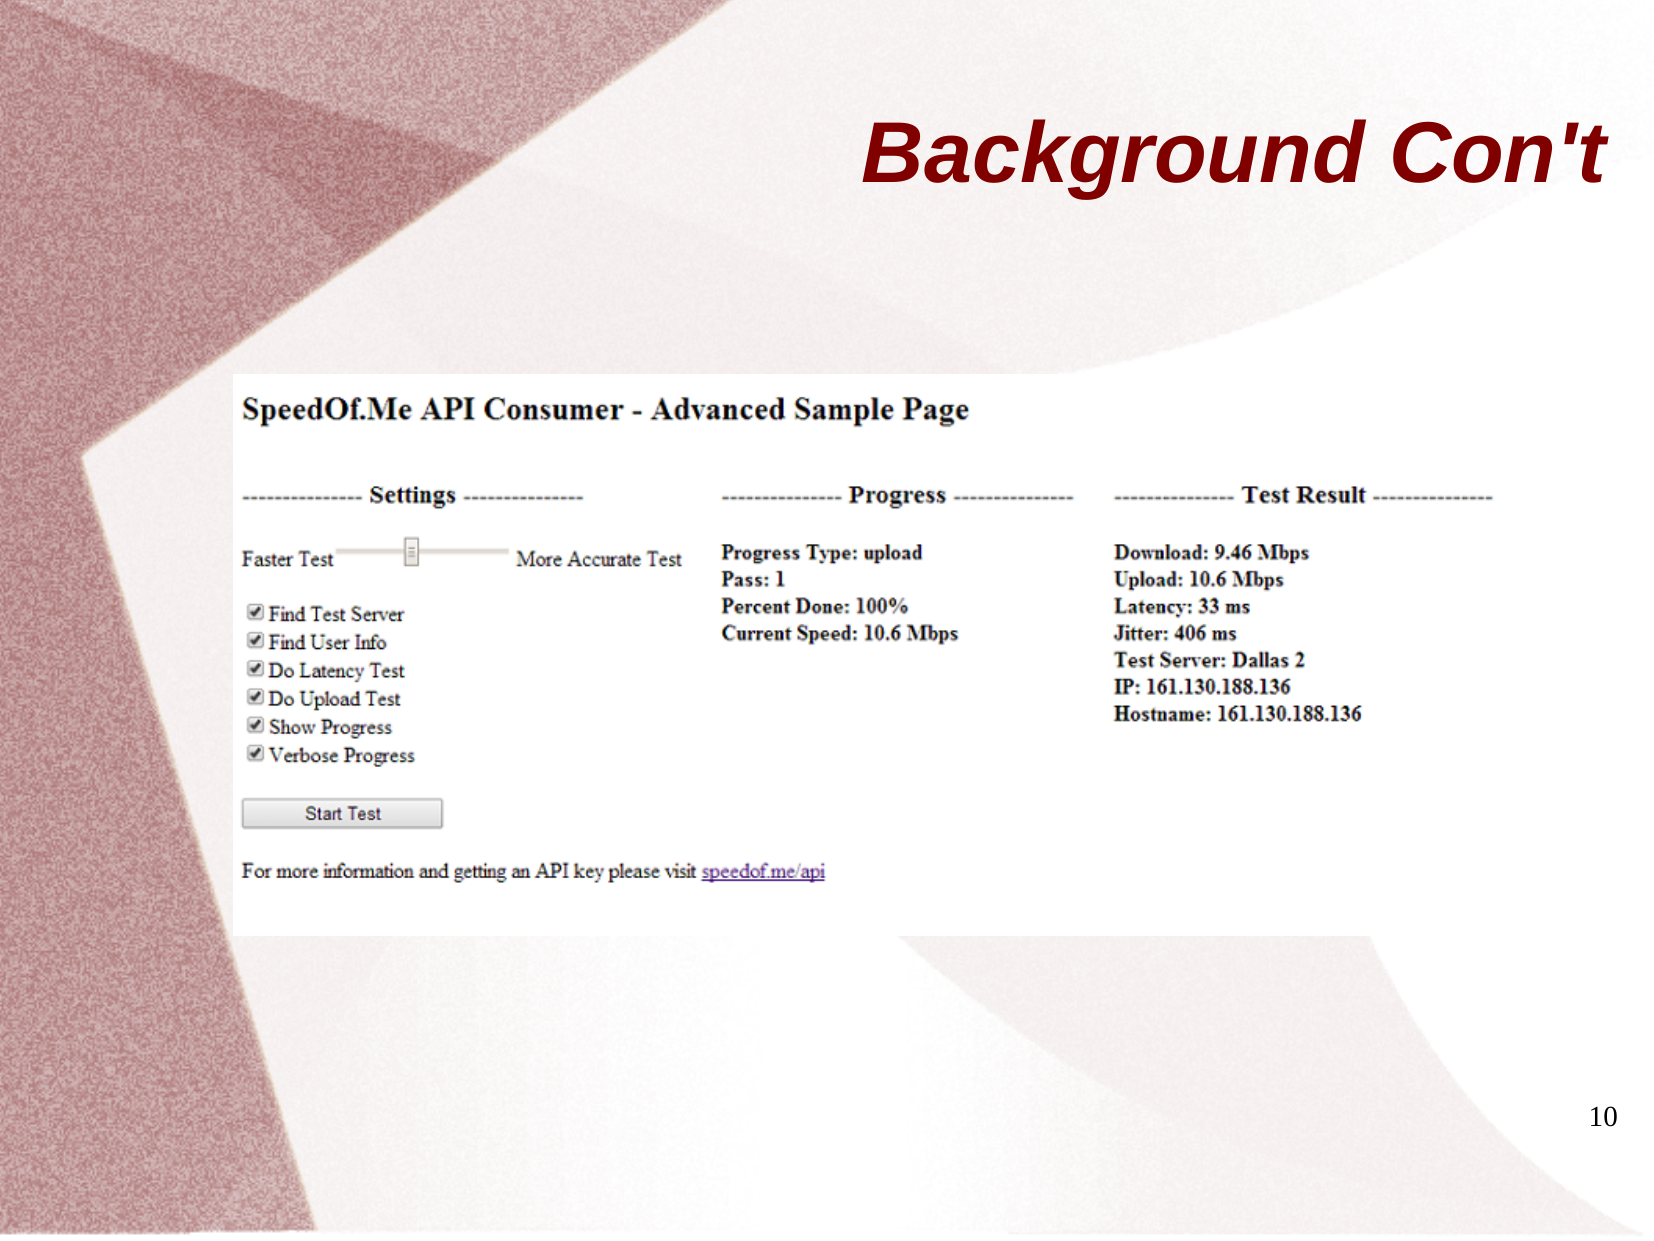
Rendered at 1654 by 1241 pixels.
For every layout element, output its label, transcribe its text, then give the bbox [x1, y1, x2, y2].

picture [0, 0, 1654, 1241]
title Background Con't [596, 49, 1607, 257]
